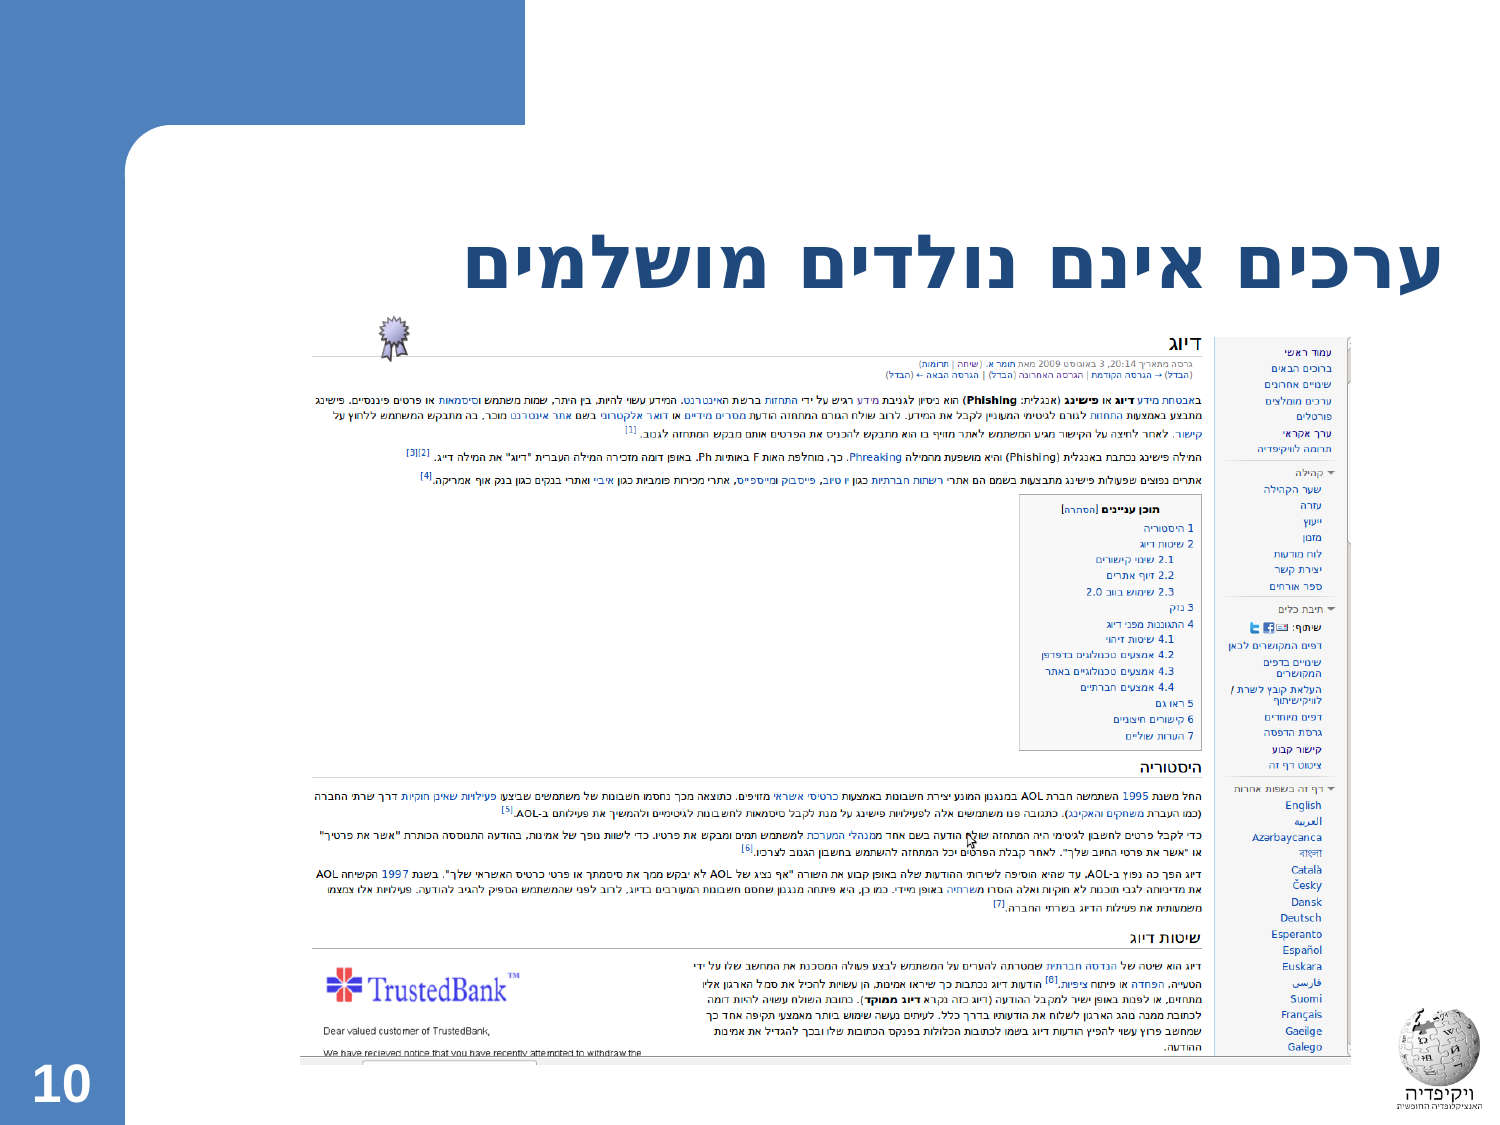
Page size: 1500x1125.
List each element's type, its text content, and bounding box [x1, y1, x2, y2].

picture [300, 313, 1351, 1066]
title ערכים אינם נולדים מושלמים [150, 125, 1463, 313]
slide_number <number> [13, 363, 111, 1121]
picture [1394, 1007, 1484, 1110]
